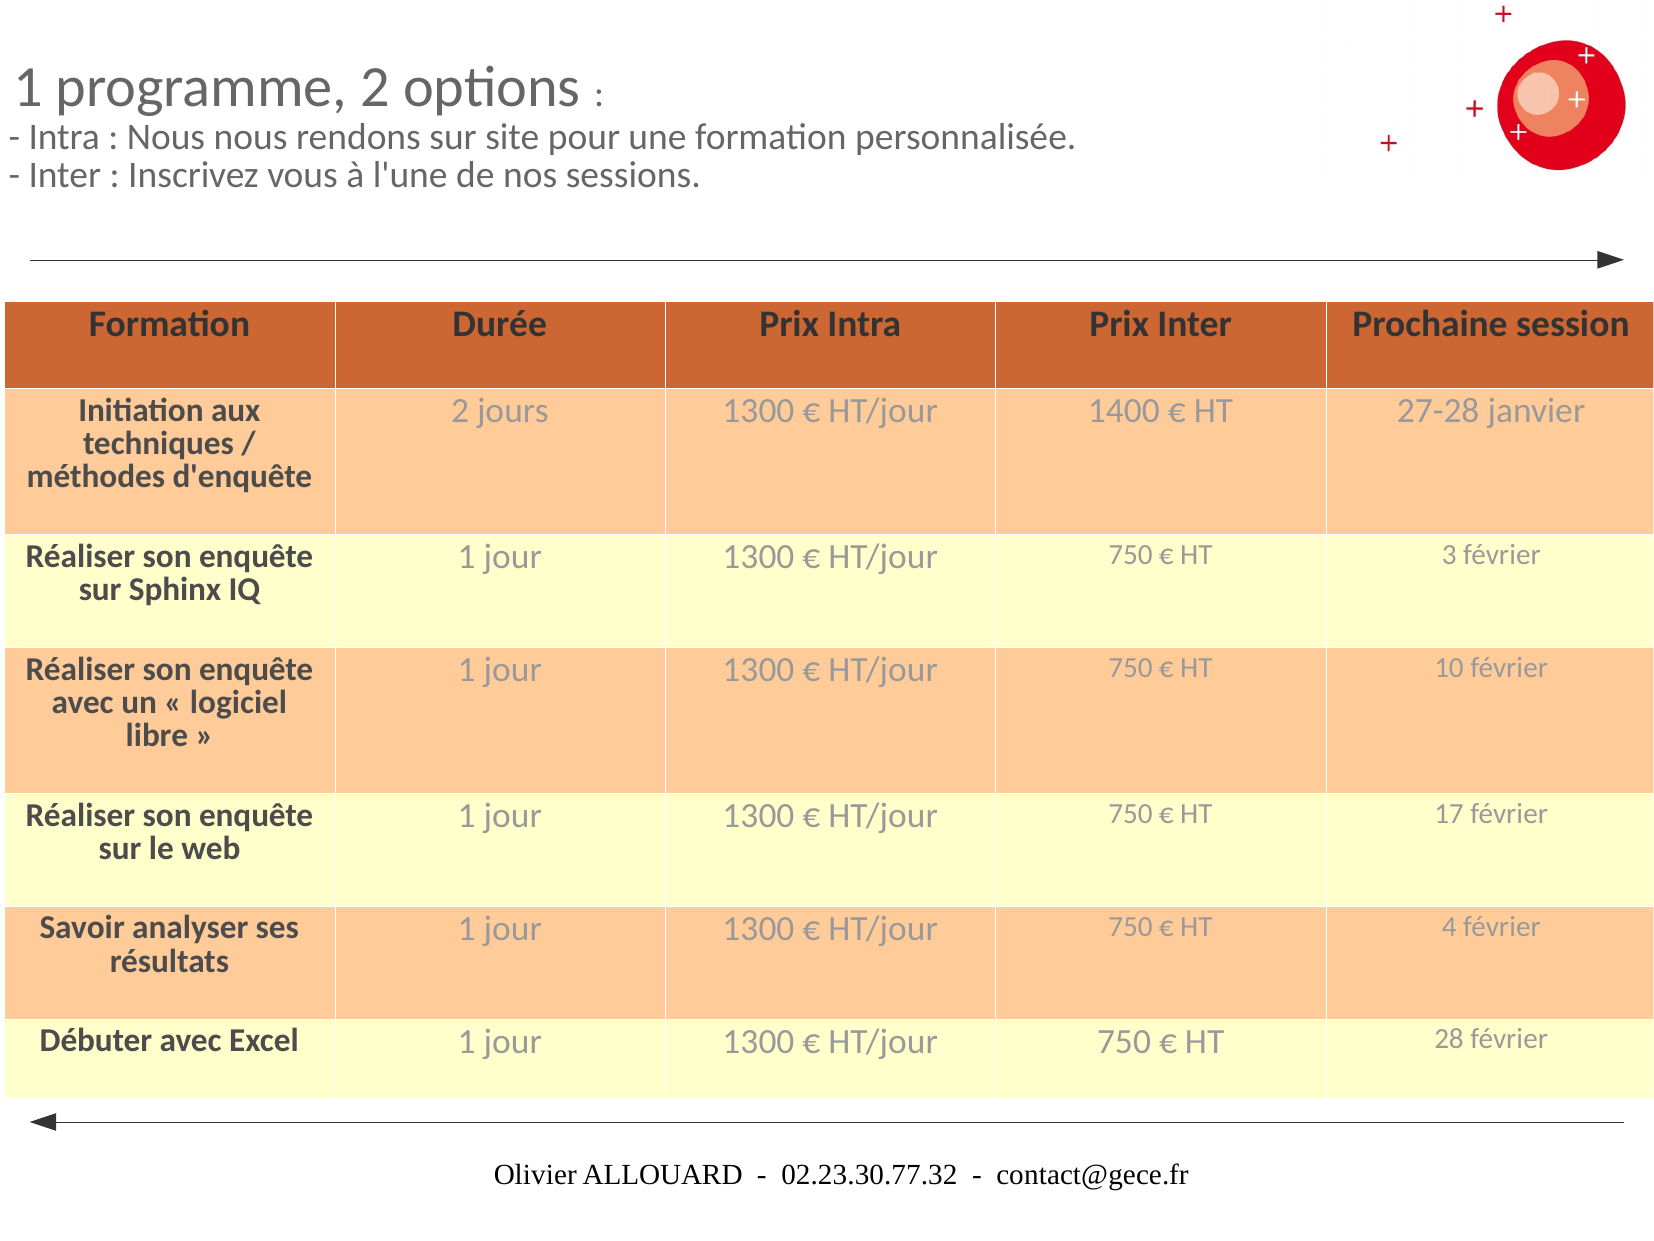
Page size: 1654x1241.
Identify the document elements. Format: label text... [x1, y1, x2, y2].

table_header Formation [5, 302, 335, 388]
table_cell Initiation aux techniques / méthodes d'enquête [5, 389, 335, 534]
table_cell 1 jour [336, 794, 665, 906]
table_cell 750 € HT [996, 535, 1326, 647]
table_cell 1300 € HT/jour [666, 389, 995, 534]
table_header Durée [336, 302, 665, 388]
table_cell 10 février [1327, 648, 1654, 793]
table_cell 750 € HT [996, 907, 1326, 1019]
table_cell Réaliser son enquête avec un « logiciel libre » [5, 648, 335, 793]
table_cell 28 février [1327, 1020, 1654, 1098]
table_cell 2 jours [336, 389, 665, 534]
table_cell 750 € HT [996, 794, 1326, 906]
table_cell Réaliser son enquête sur Sphinx IQ [5, 535, 335, 647]
table_cell Réaliser son enquête sur le web [5, 794, 335, 906]
table_cell 1300 € HT/jour [666, 535, 995, 647]
table_cell 1 jour [336, 648, 665, 793]
table_cell 3 février [1327, 535, 1654, 647]
table_cell 1400 € HT [996, 389, 1326, 534]
picture [1536, 0, 1654, 178]
table_cell 1 jour [336, 1020, 665, 1098]
table_cell 27-28 janvier [1327, 389, 1654, 534]
table_cell 750 € HT [996, 648, 1326, 793]
table_cell 1300 € HT/jour [666, 794, 995, 906]
table_header Prix Intra [666, 302, 995, 388]
table_cell 1300 € HT/jour [666, 907, 995, 1019]
table_cell 1300 € HT/jour [666, 648, 995, 793]
table_cell 750 € HT [996, 1020, 1326, 1098]
table_header Prix Inter [996, 302, 1326, 388]
table_cell Savoir analyser ses résultats [5, 907, 335, 1019]
title 1 programme, 2 options : - Intra : Nous nous rendons sur site pour une formation personnalisée. - Inter : Inscrivez vous à l'une de nos sessions. [0, 0, 1536, 260]
table_cell 1300 € HT/jour [666, 1020, 995, 1098]
table_header Prochaine session [1327, 302, 1654, 388]
table_cell 17 février [1327, 794, 1654, 906]
table_cell 1 jour [336, 907, 665, 1019]
table_cell 4 février [1327, 907, 1654, 1019]
table_cell 1 jour [336, 535, 665, 647]
table_cell Débuter avec Excel [5, 1020, 335, 1098]
text_box Olivier ALLOUARD - 02.23.30.77.32 - contact@gece.fr [88, 1151, 1595, 1200]
